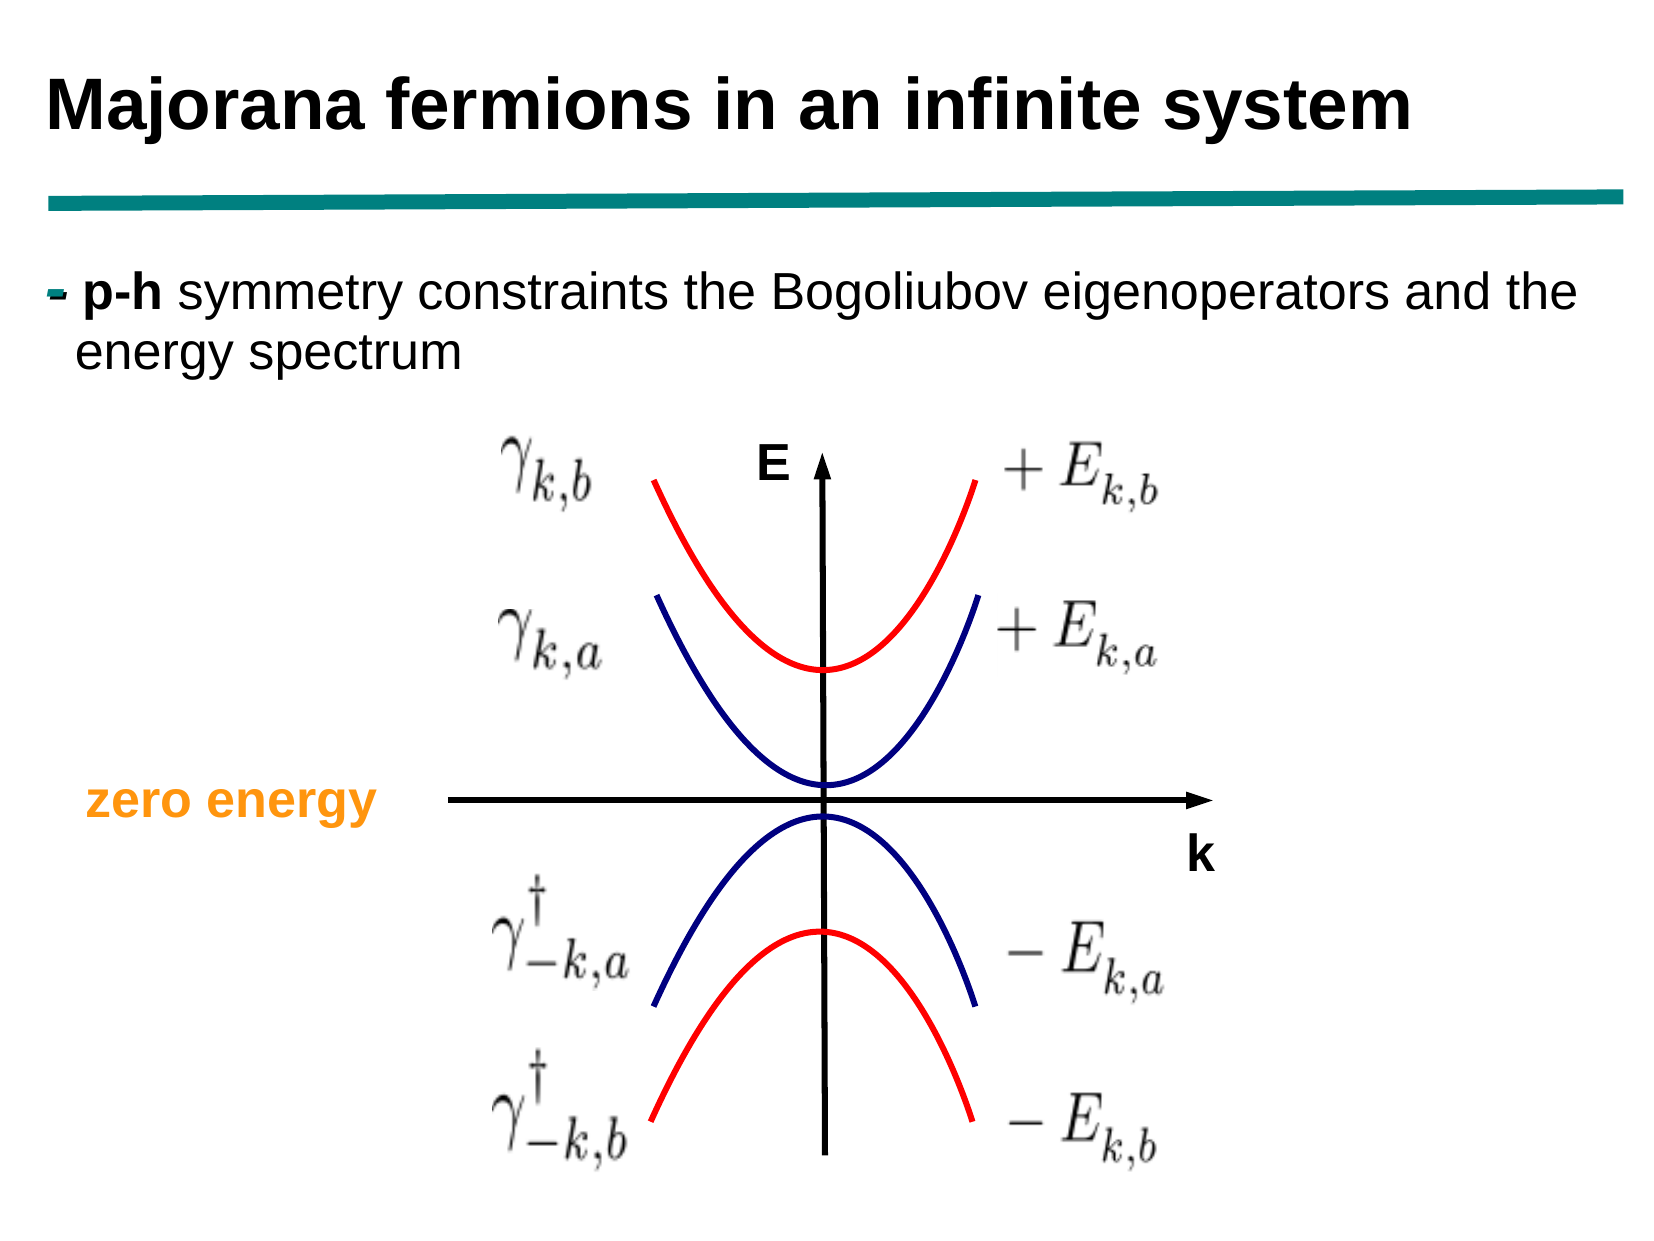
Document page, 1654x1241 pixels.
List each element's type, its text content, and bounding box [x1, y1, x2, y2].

picture [1003, 434, 1171, 520]
text_box zero energy [0, 762, 469, 837]
picture [1006, 1085, 1165, 1176]
picture [501, 419, 607, 520]
picture [498, 609, 610, 685]
picture [1005, 909, 1171, 1012]
picture [996, 593, 1162, 677]
text_box - p-h symmetry constraints the Bogoliubov eigenoperators and the energy spectrum [30, 245, 1609, 389]
text_box E [741, 425, 806, 500]
text_box Majorana fermions in an infinite system [30, 35, 1636, 160]
text_box k [1171, 816, 1231, 891]
picture [492, 1046, 637, 1180]
picture [492, 870, 637, 991]
